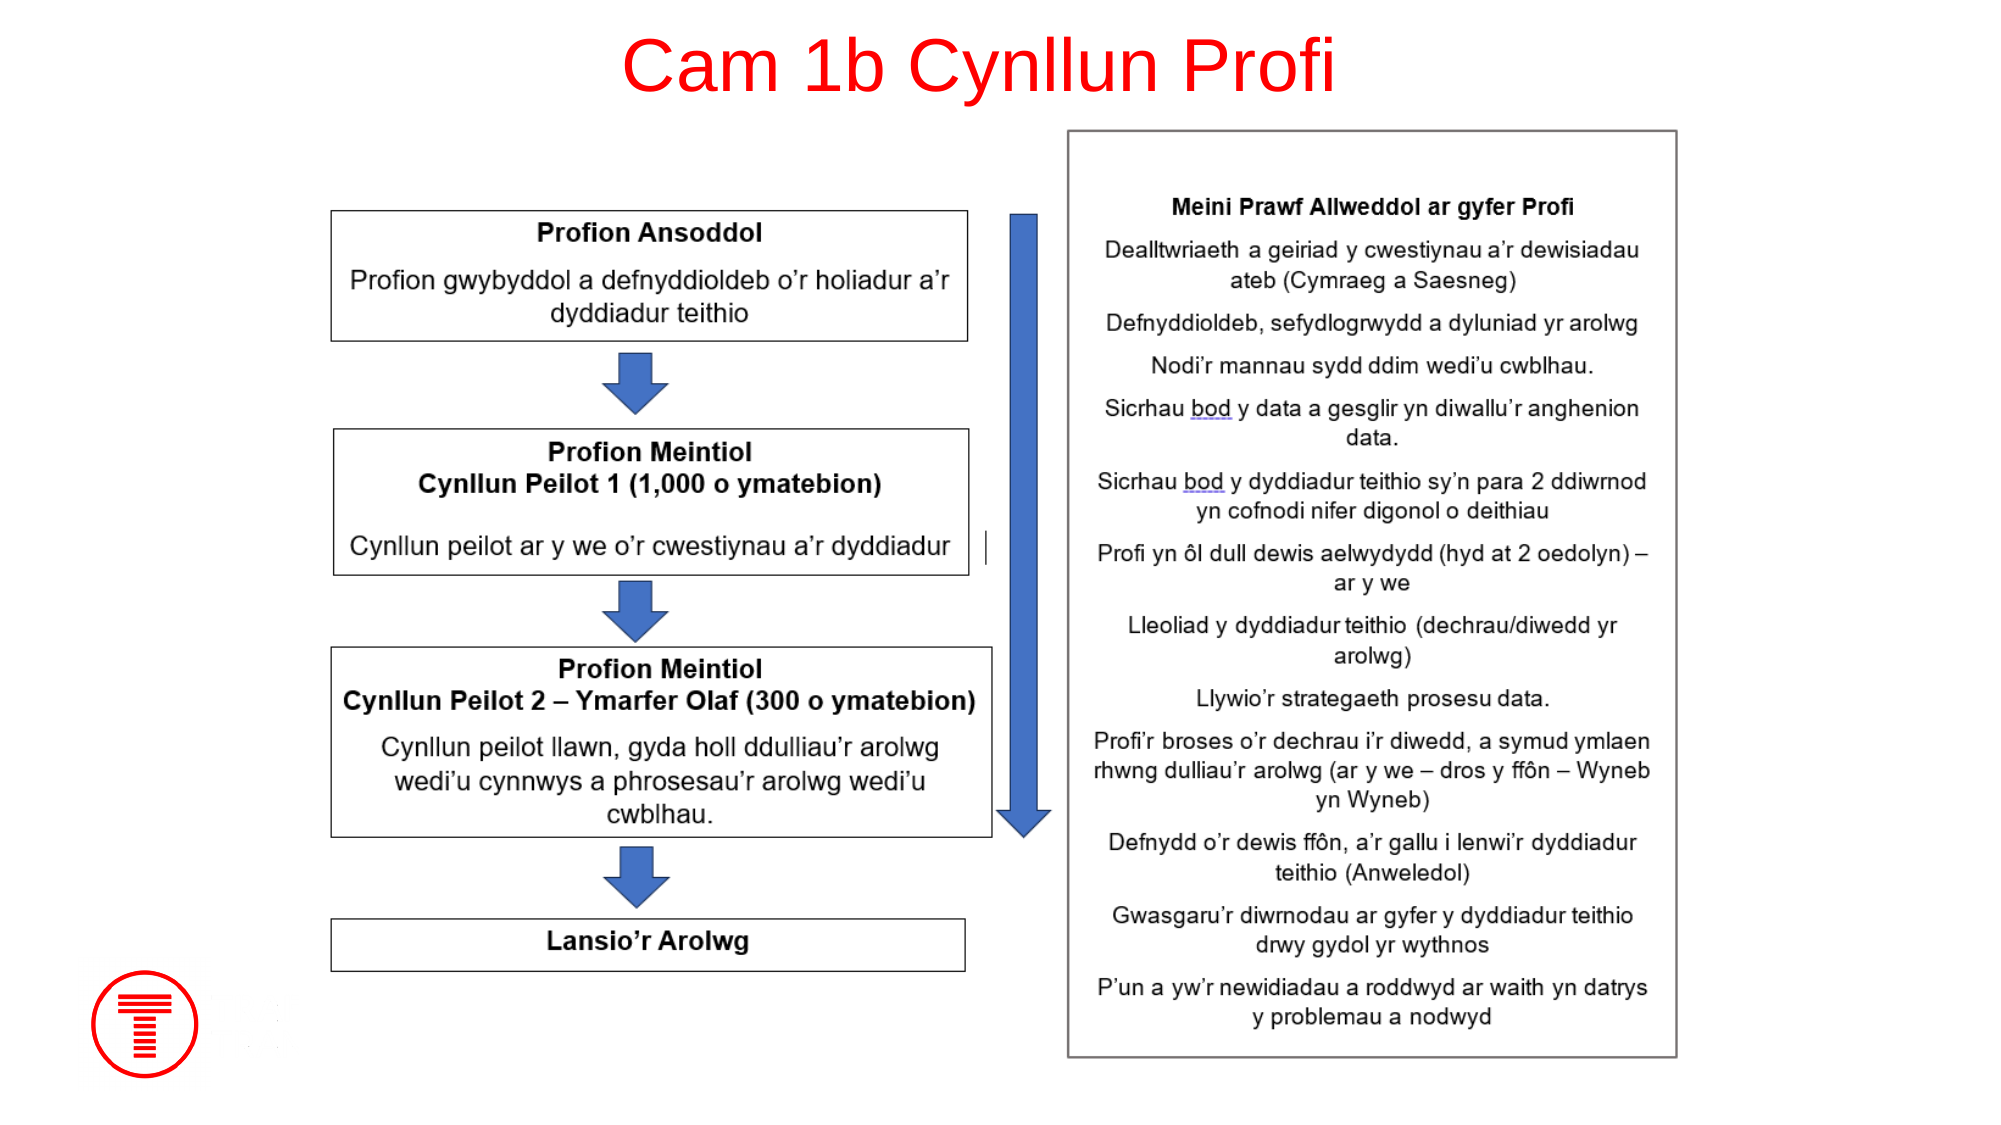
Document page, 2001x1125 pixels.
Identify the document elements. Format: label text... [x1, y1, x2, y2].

text_box Cam 1b Cynllun Profi [45, 25, 1916, 110]
picture [299, 109, 1701, 1083]
